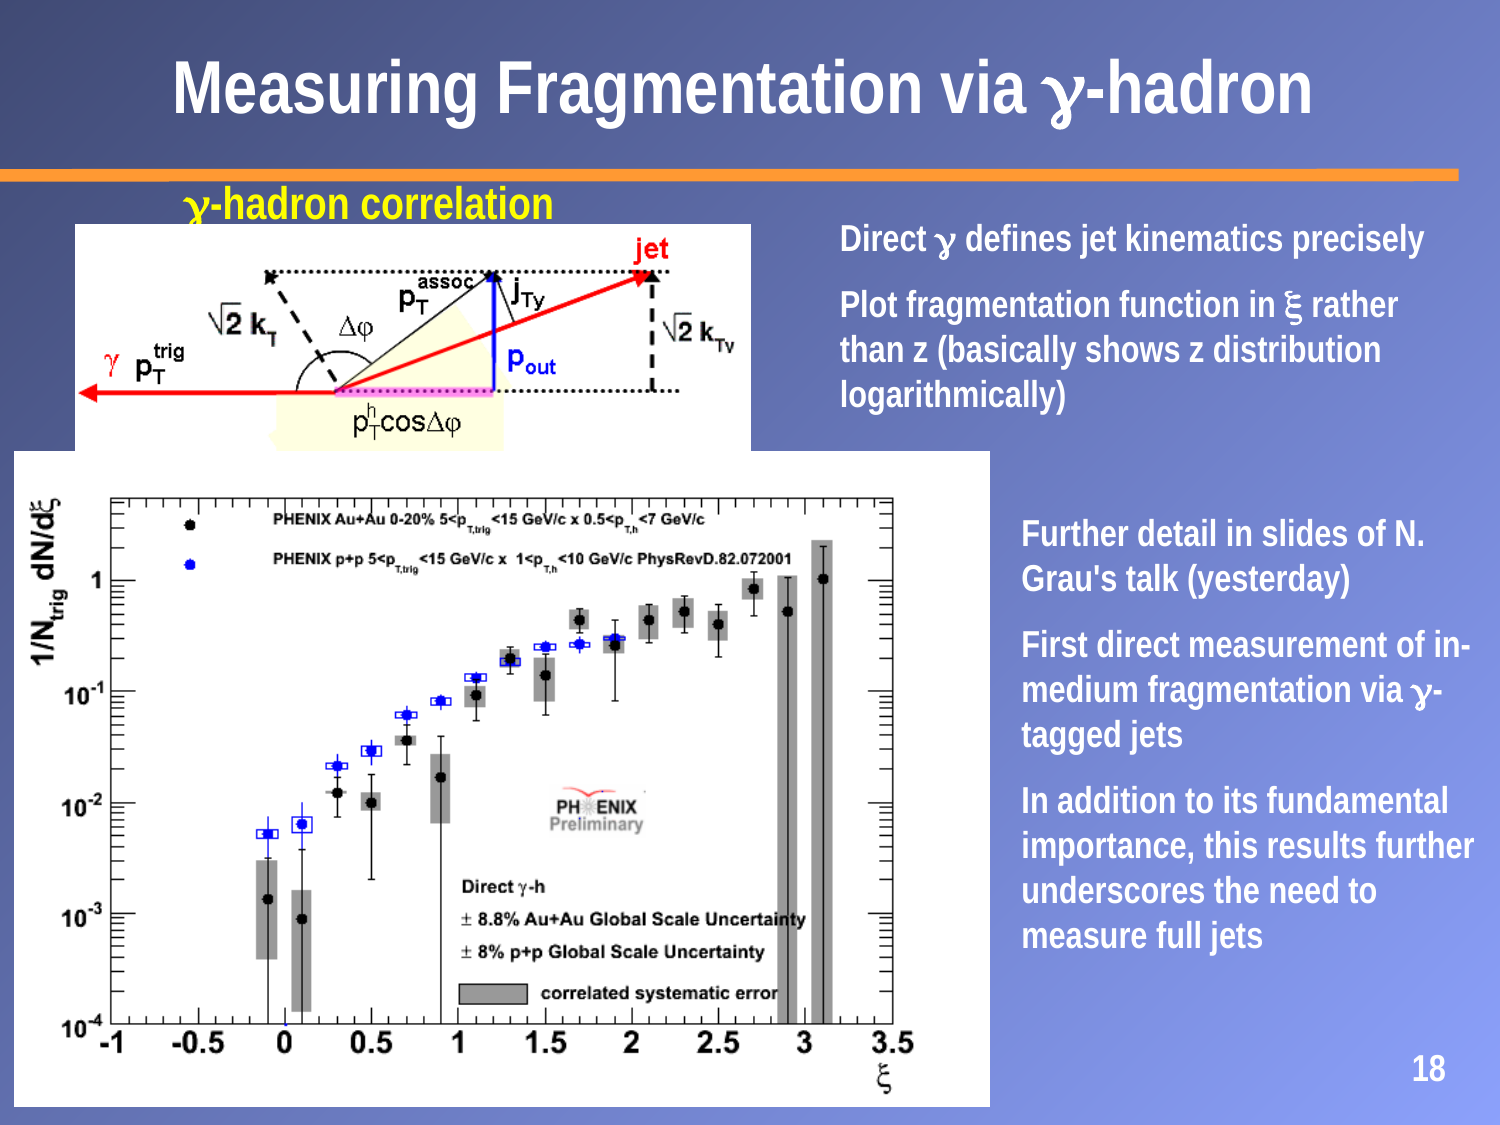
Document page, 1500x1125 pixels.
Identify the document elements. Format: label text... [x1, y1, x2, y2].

text_box Direct g defines jet kinematics precisely Plot fragmentation function in x rather than z (basically shows z distribution logarithmically) [824, 206, 1445, 451]
picture [14, 224, 990, 1107]
text_box Further detail in slides of N. Grau's talk (yesterday) First direct measurement of in-medium fragmentation via g-tagged jets In addition to its fundamental importance, this results further underscores the need to measure full jets [1006, 501, 1495, 964]
text_box g-hadron correlation [169, 166, 770, 227]
title Measuring Fragmentation via g-hadron [146, 17, 1358, 179]
